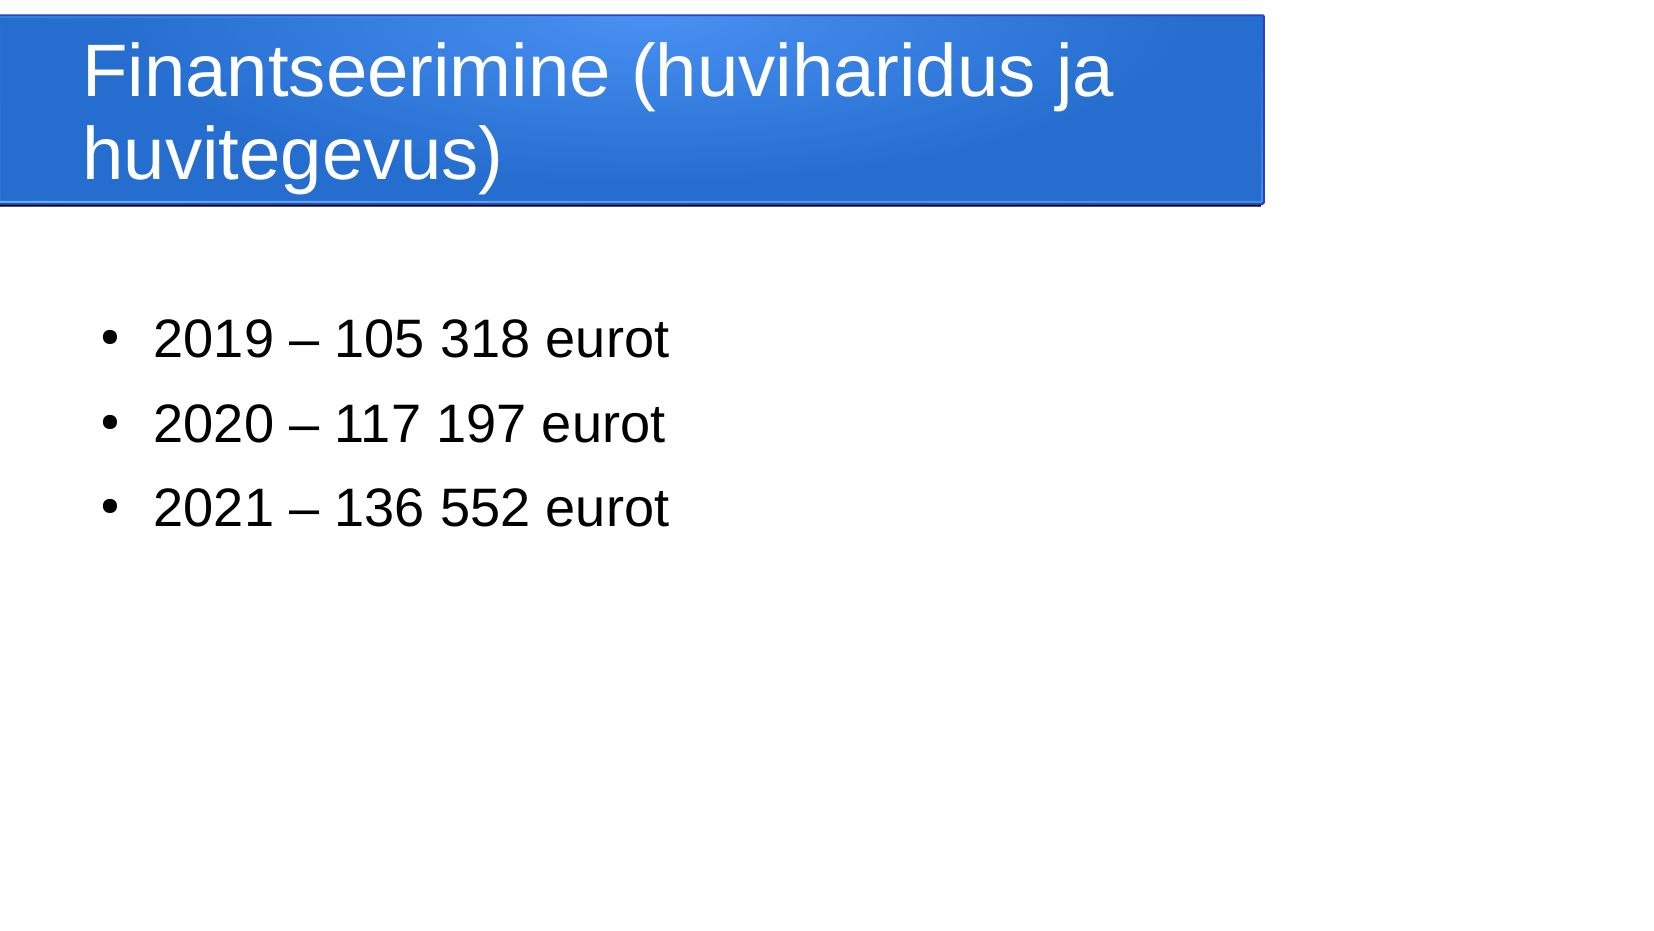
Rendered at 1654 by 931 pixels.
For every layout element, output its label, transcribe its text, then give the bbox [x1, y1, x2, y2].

title Finantseerimine (huviharidus ja huvitegevus) [82, 29, 1235, 196]
list 2019 – 105 318 eurot 2020 – 117 197 eurot 2021 – 136 552 eurot [82, 224, 1571, 764]
